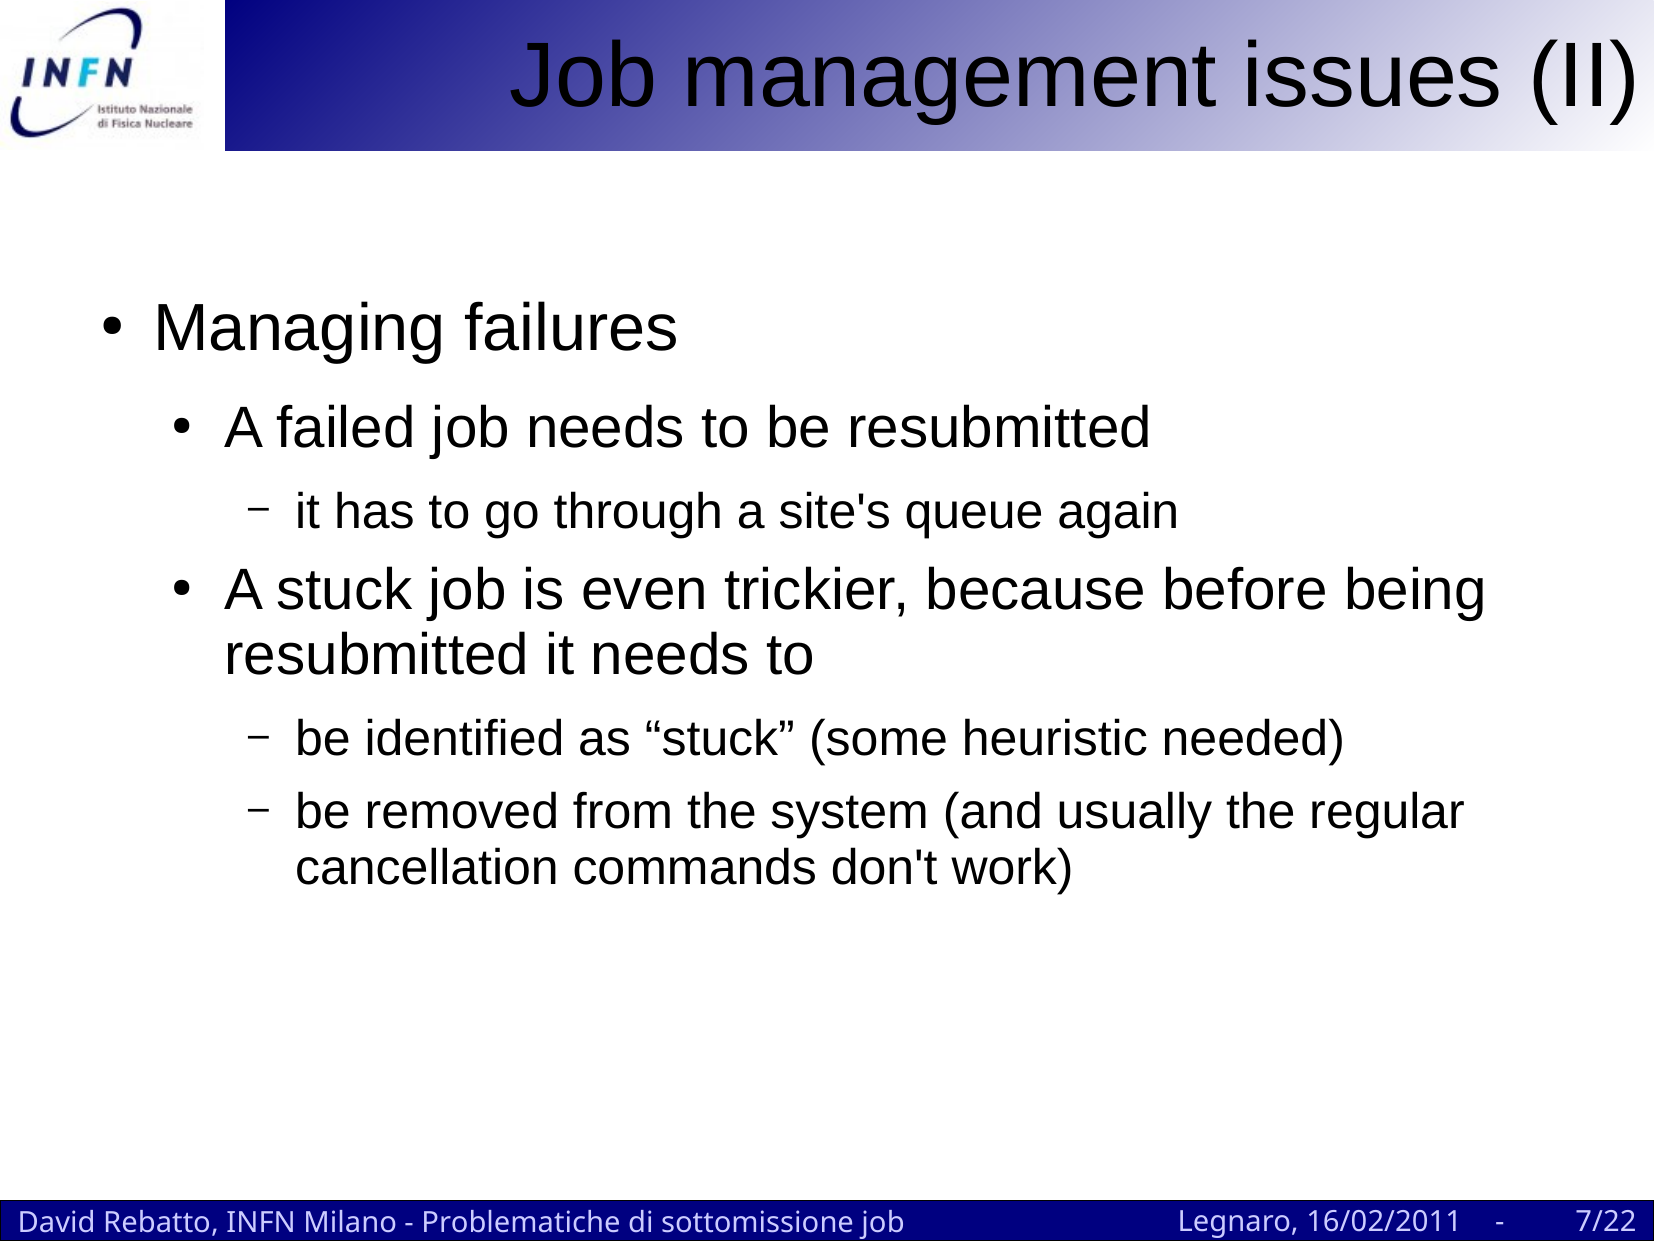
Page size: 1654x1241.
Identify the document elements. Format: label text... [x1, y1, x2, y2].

title Job management issues (II) [225, 0, 1654, 151]
picture [0, 1, 204, 150]
list Managing failures A failed job needs to be resubmitted it has to go through a site's queue again A stuck job is even trickier, because before being resubmitted it needs to be identified as “stuck” (some heuristic needed) be removed from the system (and usually the regular cancellation commands don't work) [82, 290, 1571, 1109]
